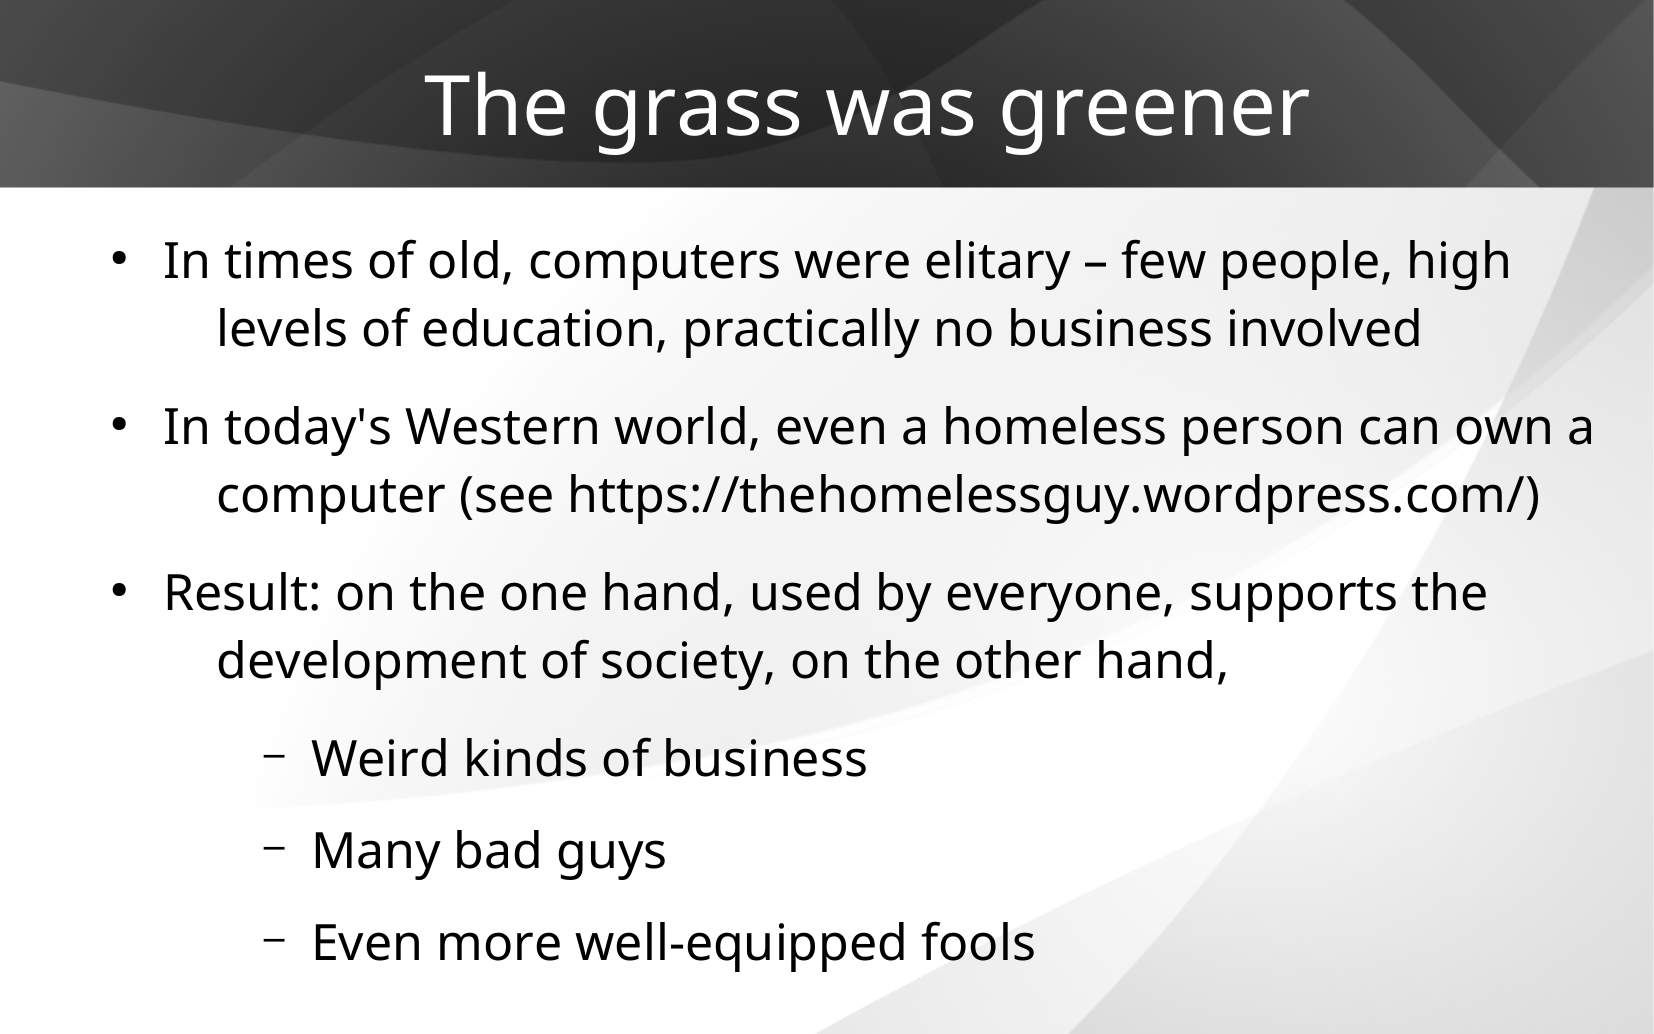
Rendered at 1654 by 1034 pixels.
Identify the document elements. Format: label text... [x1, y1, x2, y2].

title The grass was greener [124, 0, 1613, 208]
list In times of old, computers were elitary – few people, high levels of education, practically no business involved In today's Western world, even a homeless person can own a computer (see https://thehomelessguy.wordpress.com/) Result: on the one hand, used by everyone, supports the development of society, on the other hand, Weird kinds of business Many bad guys Even more well-equipped fools [75, 225, 1613, 1013]
picture [0, 0, 1654, 1034]
